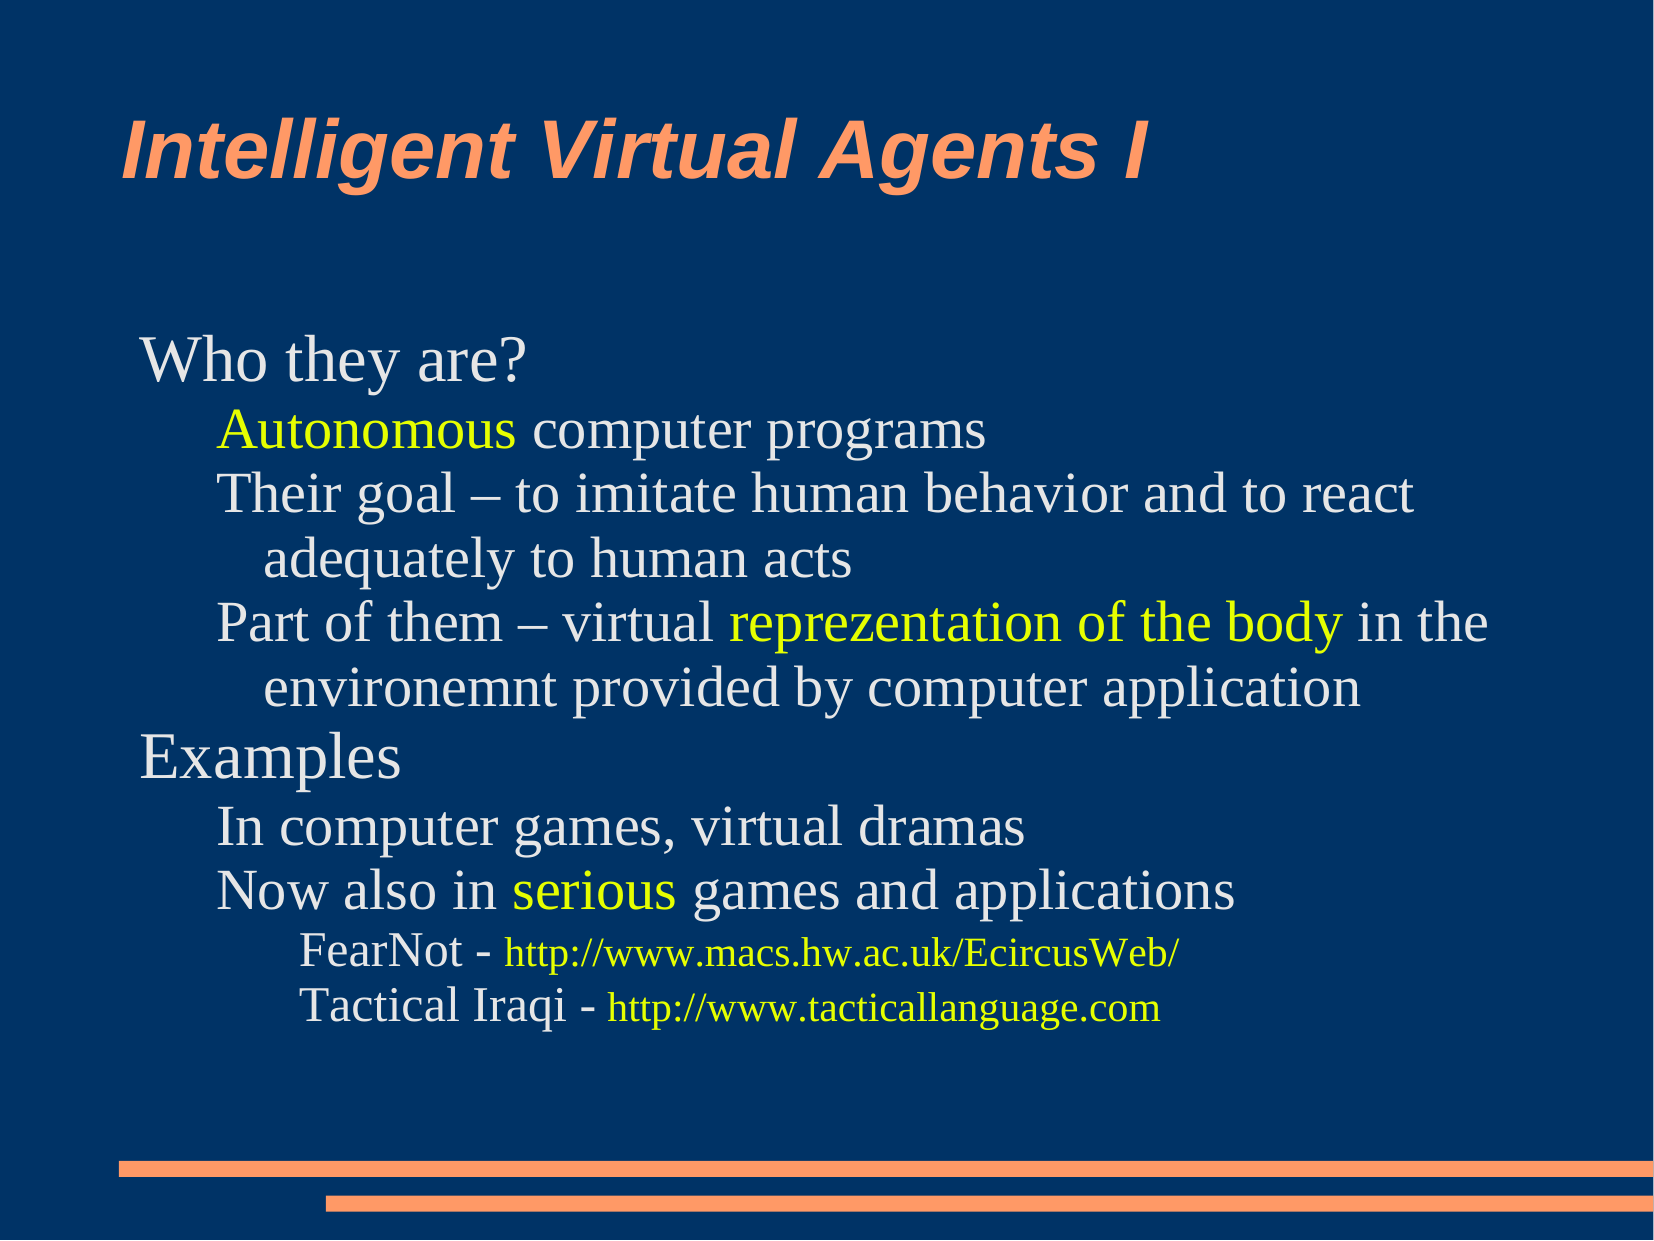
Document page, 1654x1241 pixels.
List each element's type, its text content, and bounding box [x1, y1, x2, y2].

title Intelligent Virtual Agents I [121, 46, 1534, 254]
list Who they are? Autonomous computer programs Their goal – to imitate human behavior and to react adequately to human acts Part of them – virtual reprezentation of the body in the environemnt provided by computer application Examples In computer games, virtual dramas Now also in serious games and applications FearNot - http://www.macs.hw.ac.uk/EcircusWeb/ Tactical Iraqi - http://www.tacticallanguage.com [121, 322, 1561, 1133]
